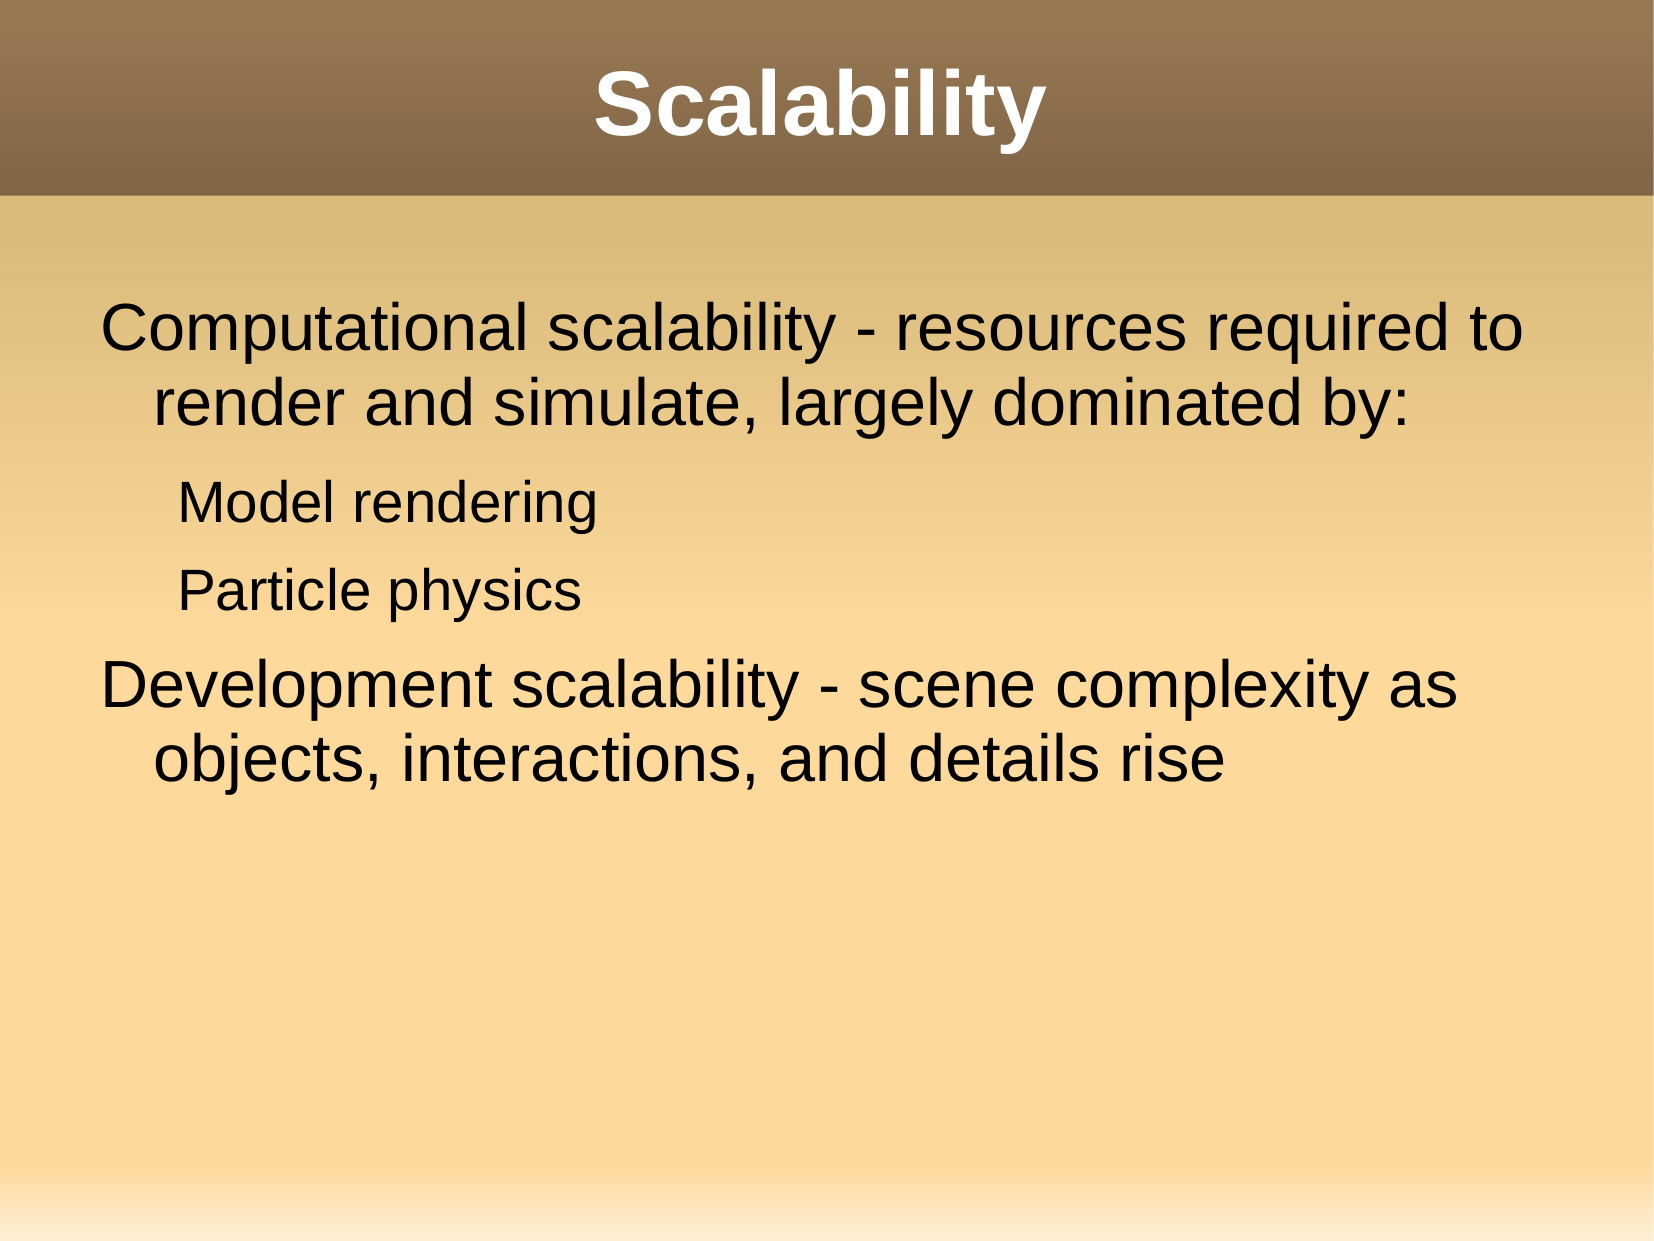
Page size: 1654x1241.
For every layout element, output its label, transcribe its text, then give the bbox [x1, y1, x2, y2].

picture [0, 0, 1654, 1241]
list Computational scalability - resources required to render and simulate, largely dominated by: Model rendering Particle physics Development scalability - scene complexity as objects, interactions, and details rise [82, 290, 1571, 1094]
title Scalability [76, 7, 1565, 200]
